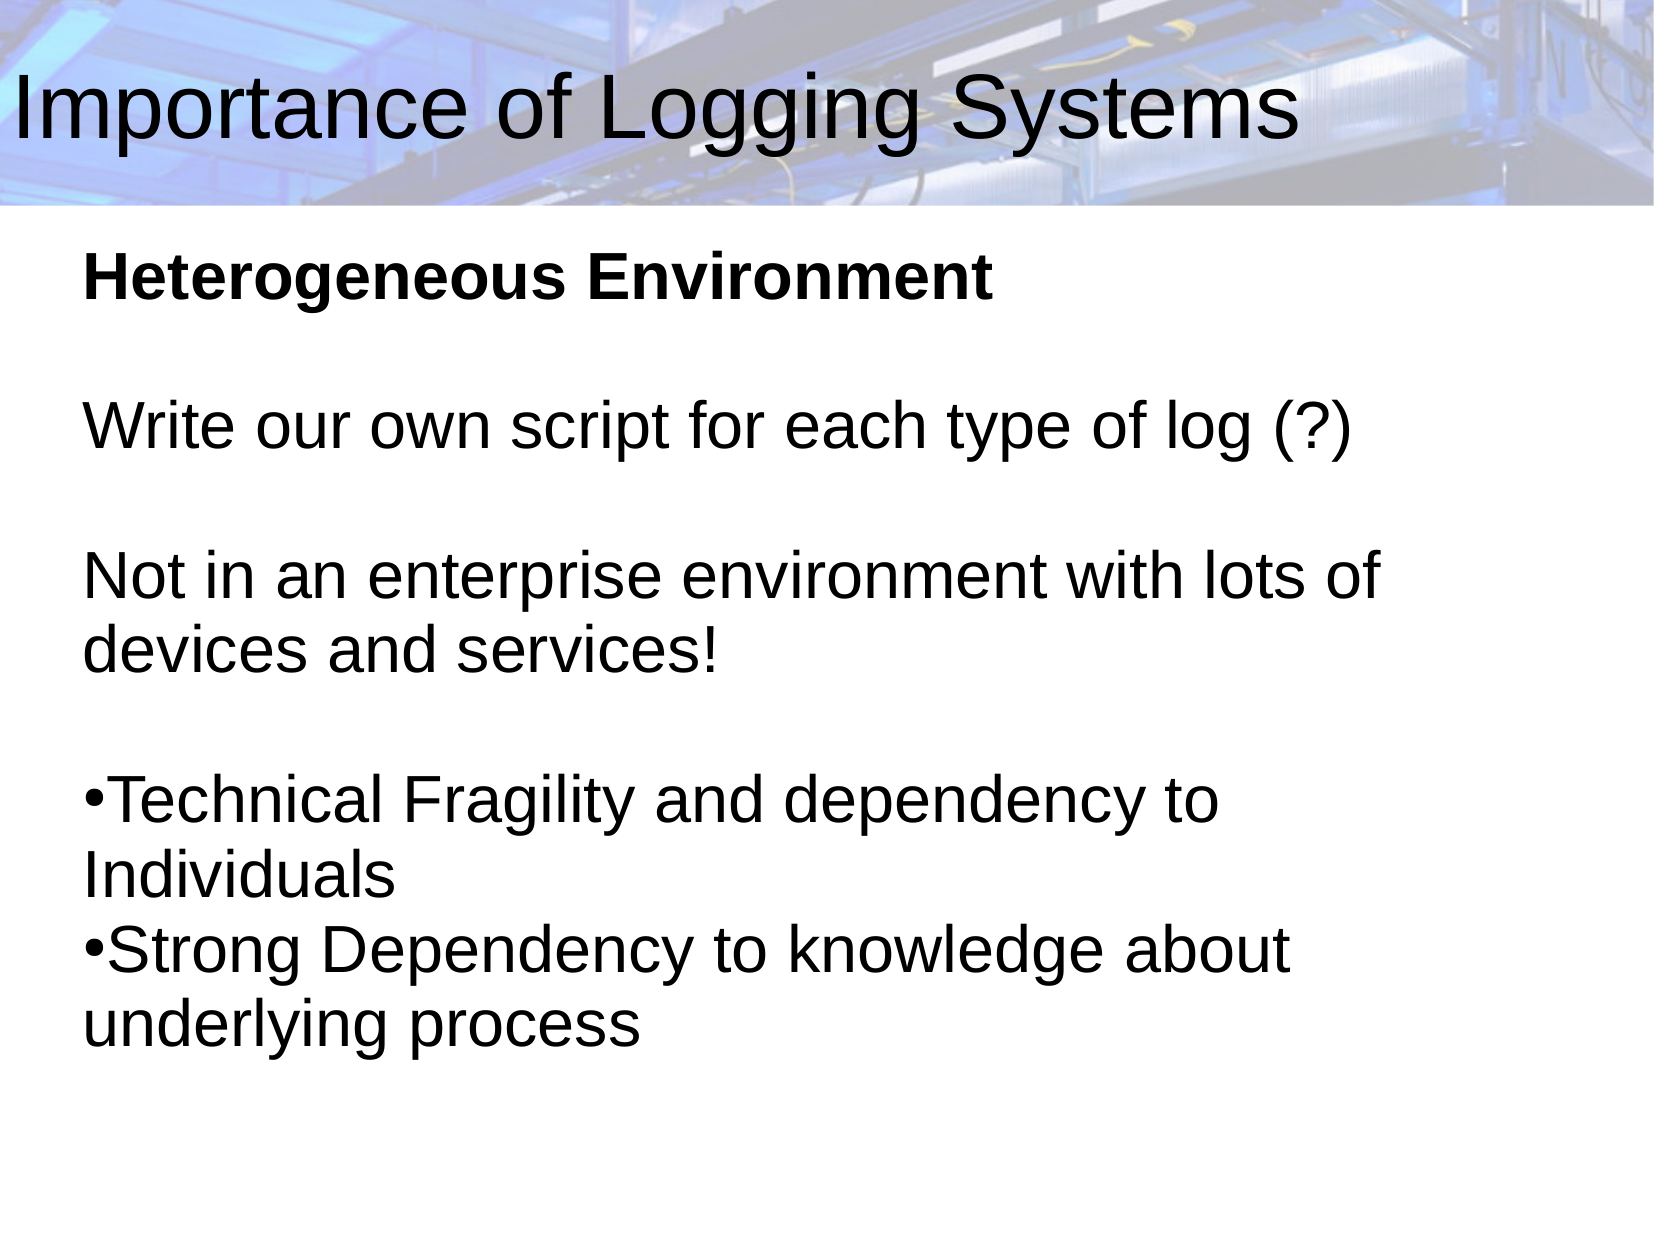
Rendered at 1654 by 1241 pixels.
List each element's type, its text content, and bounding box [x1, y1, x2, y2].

picture [0, 0, 1654, 1241]
title Importance of Logging Systems [11, 2, 1501, 211]
subtitle Heterogeneous Environment Write our own script for each type of log (?) Not in an enterprise environment with lots of devices and services! Technical Fragility and dependency to Individuals Strong Dependency to knowledge about underlying process [82, 238, 1538, 1062]
